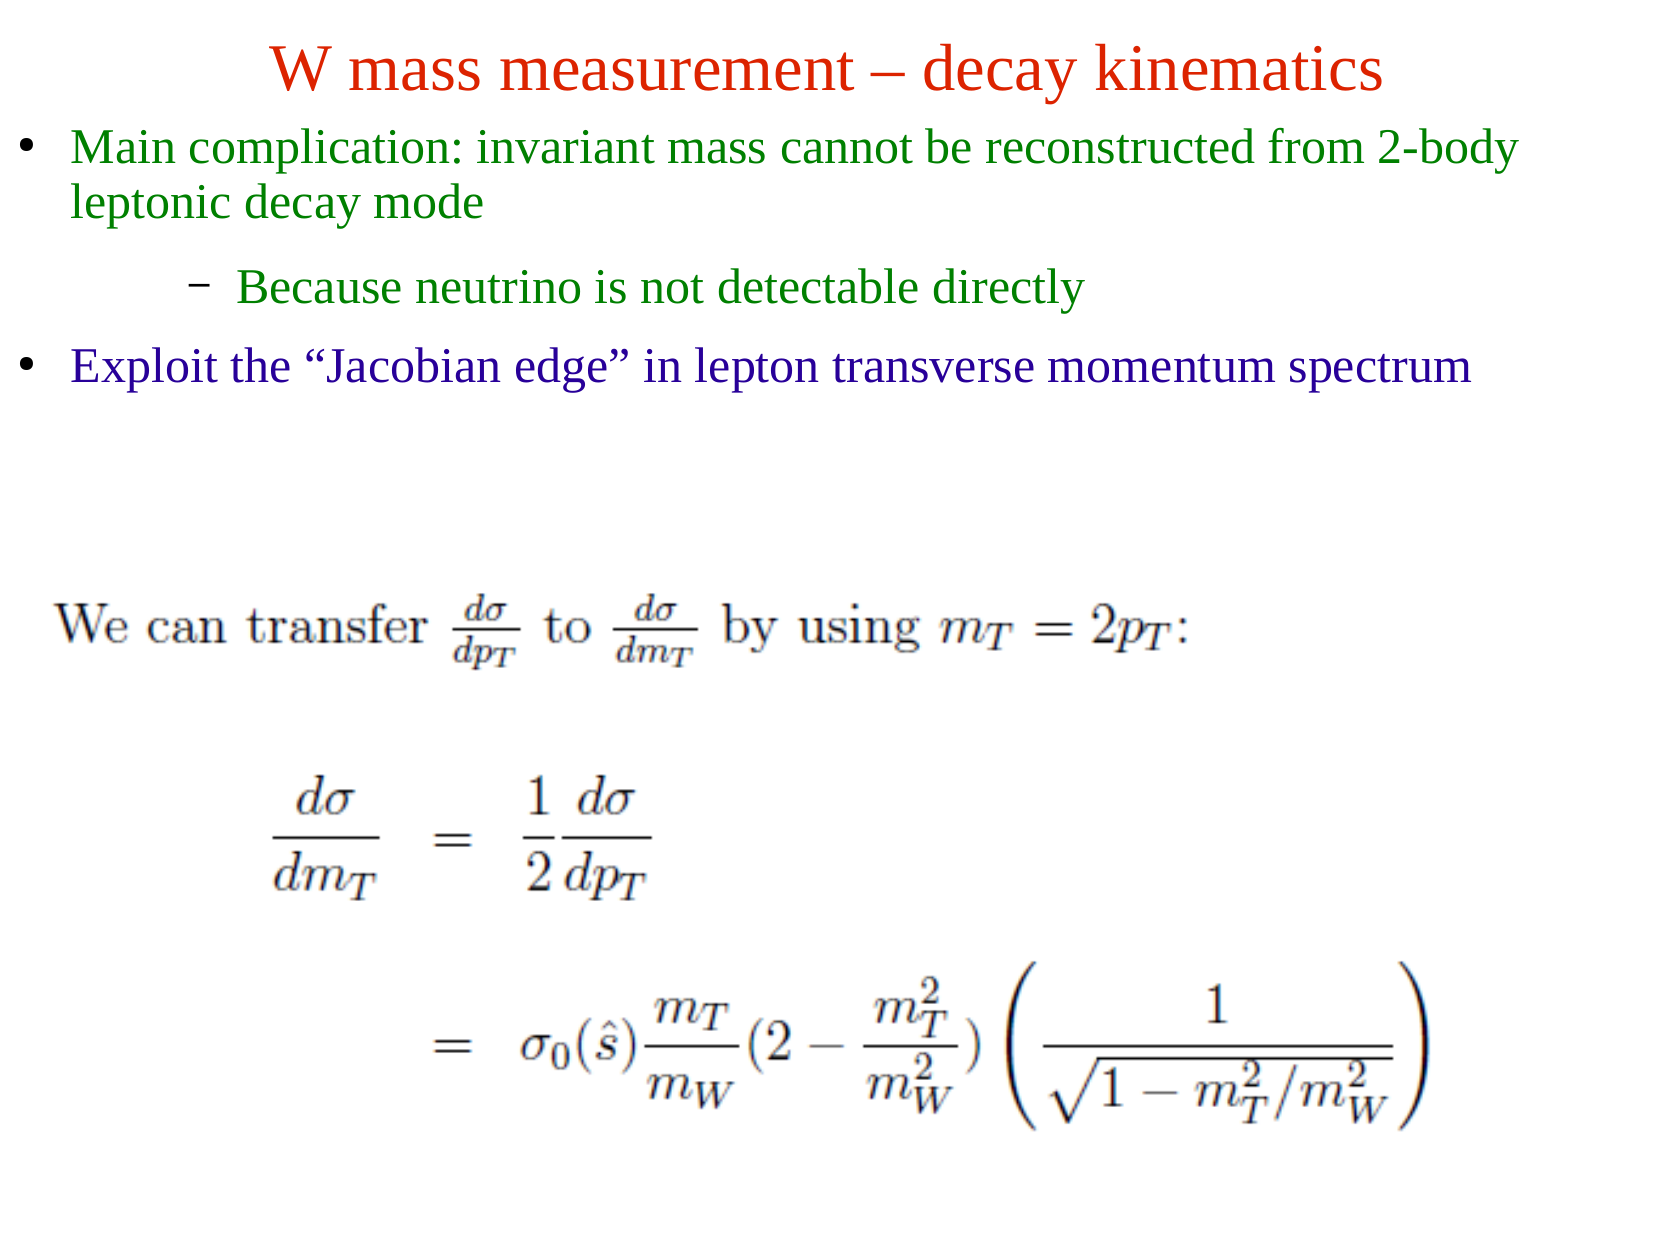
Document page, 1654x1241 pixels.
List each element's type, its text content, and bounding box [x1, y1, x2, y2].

title W mass measurement – decay kinematics [121, 14, 1534, 119]
picture [40, 565, 1474, 1183]
list Main complication: invariant mass cannot be reconstructed from 2-body leptonic decay mode Because neutrino is not detectable directly Exploit the “Jacobian edge” in lepton transverse momentum spectrum [0, 119, 1654, 1228]
